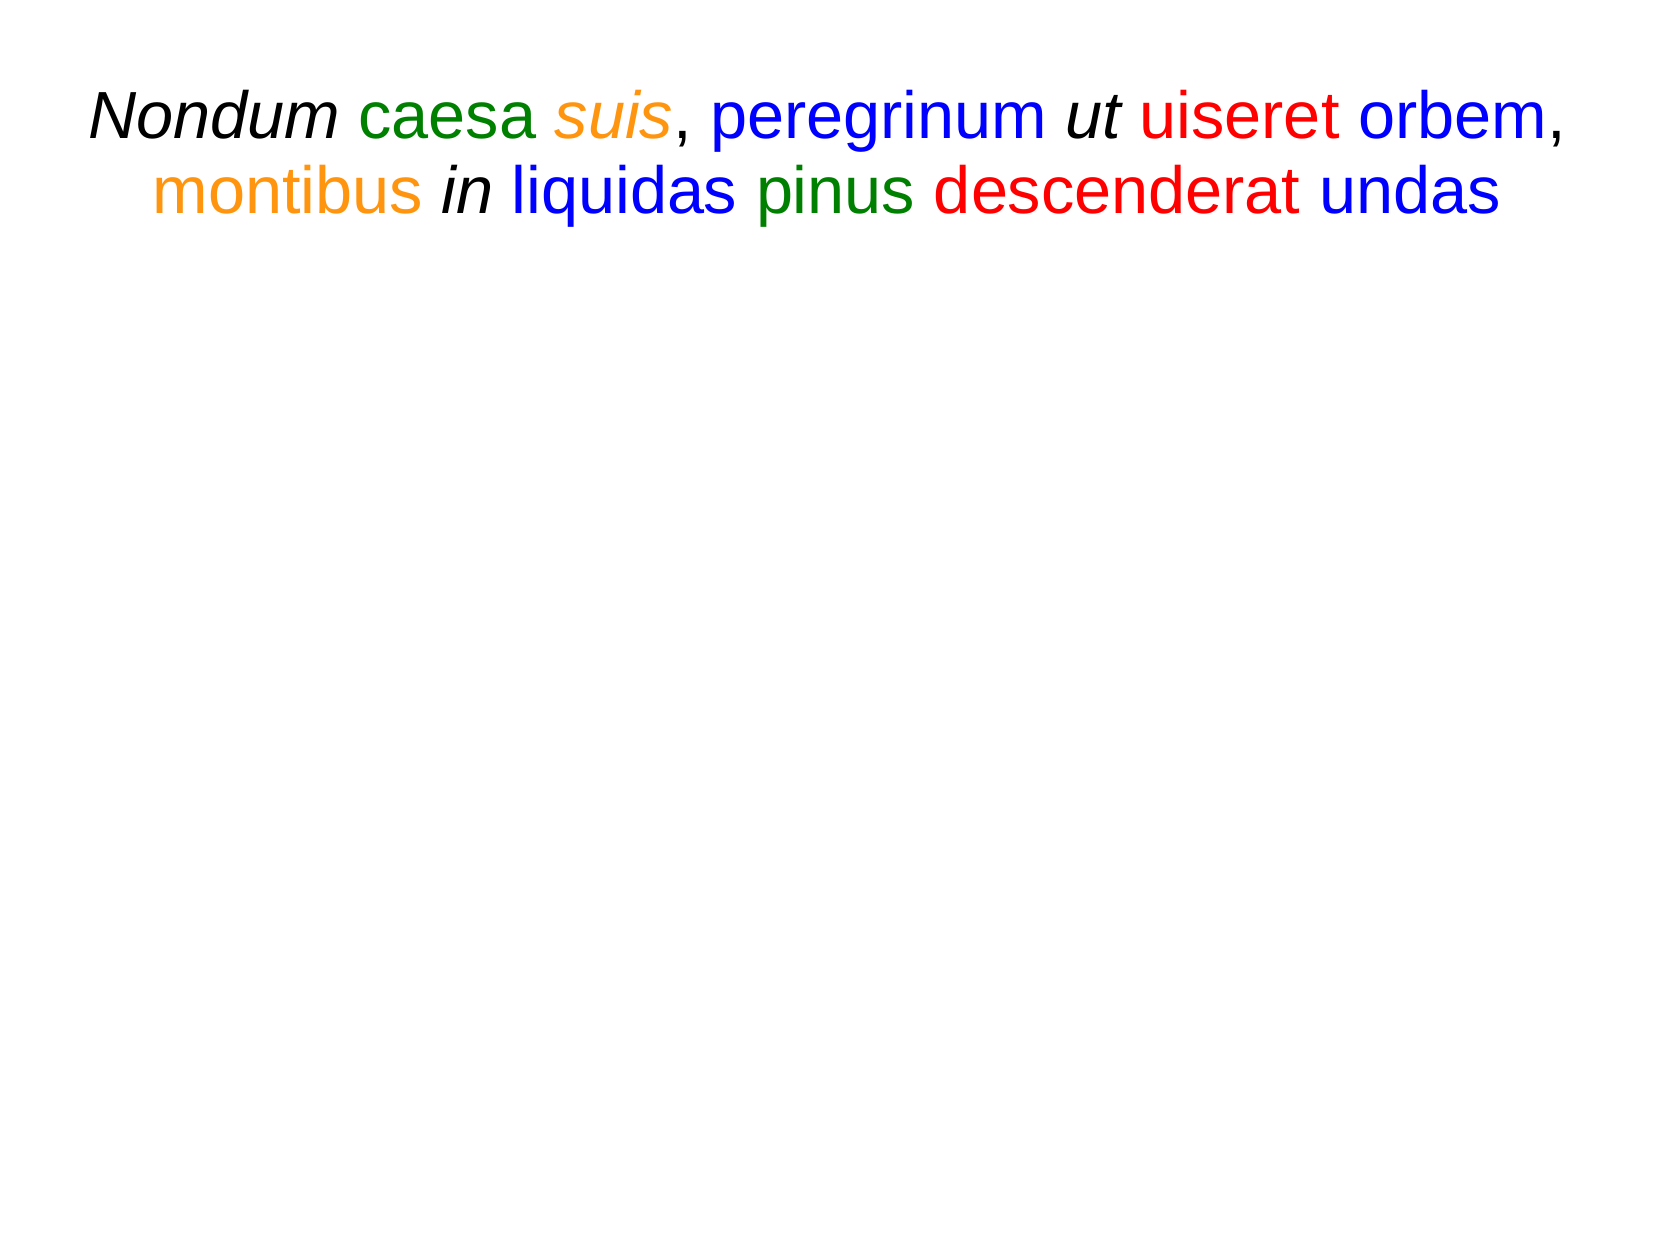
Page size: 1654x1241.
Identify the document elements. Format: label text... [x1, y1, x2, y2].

title Nondum caesa suis, peregrinum ut uiseret orbem, montibus in liquidas pinus descenderat undas [82, 49, 1571, 257]
